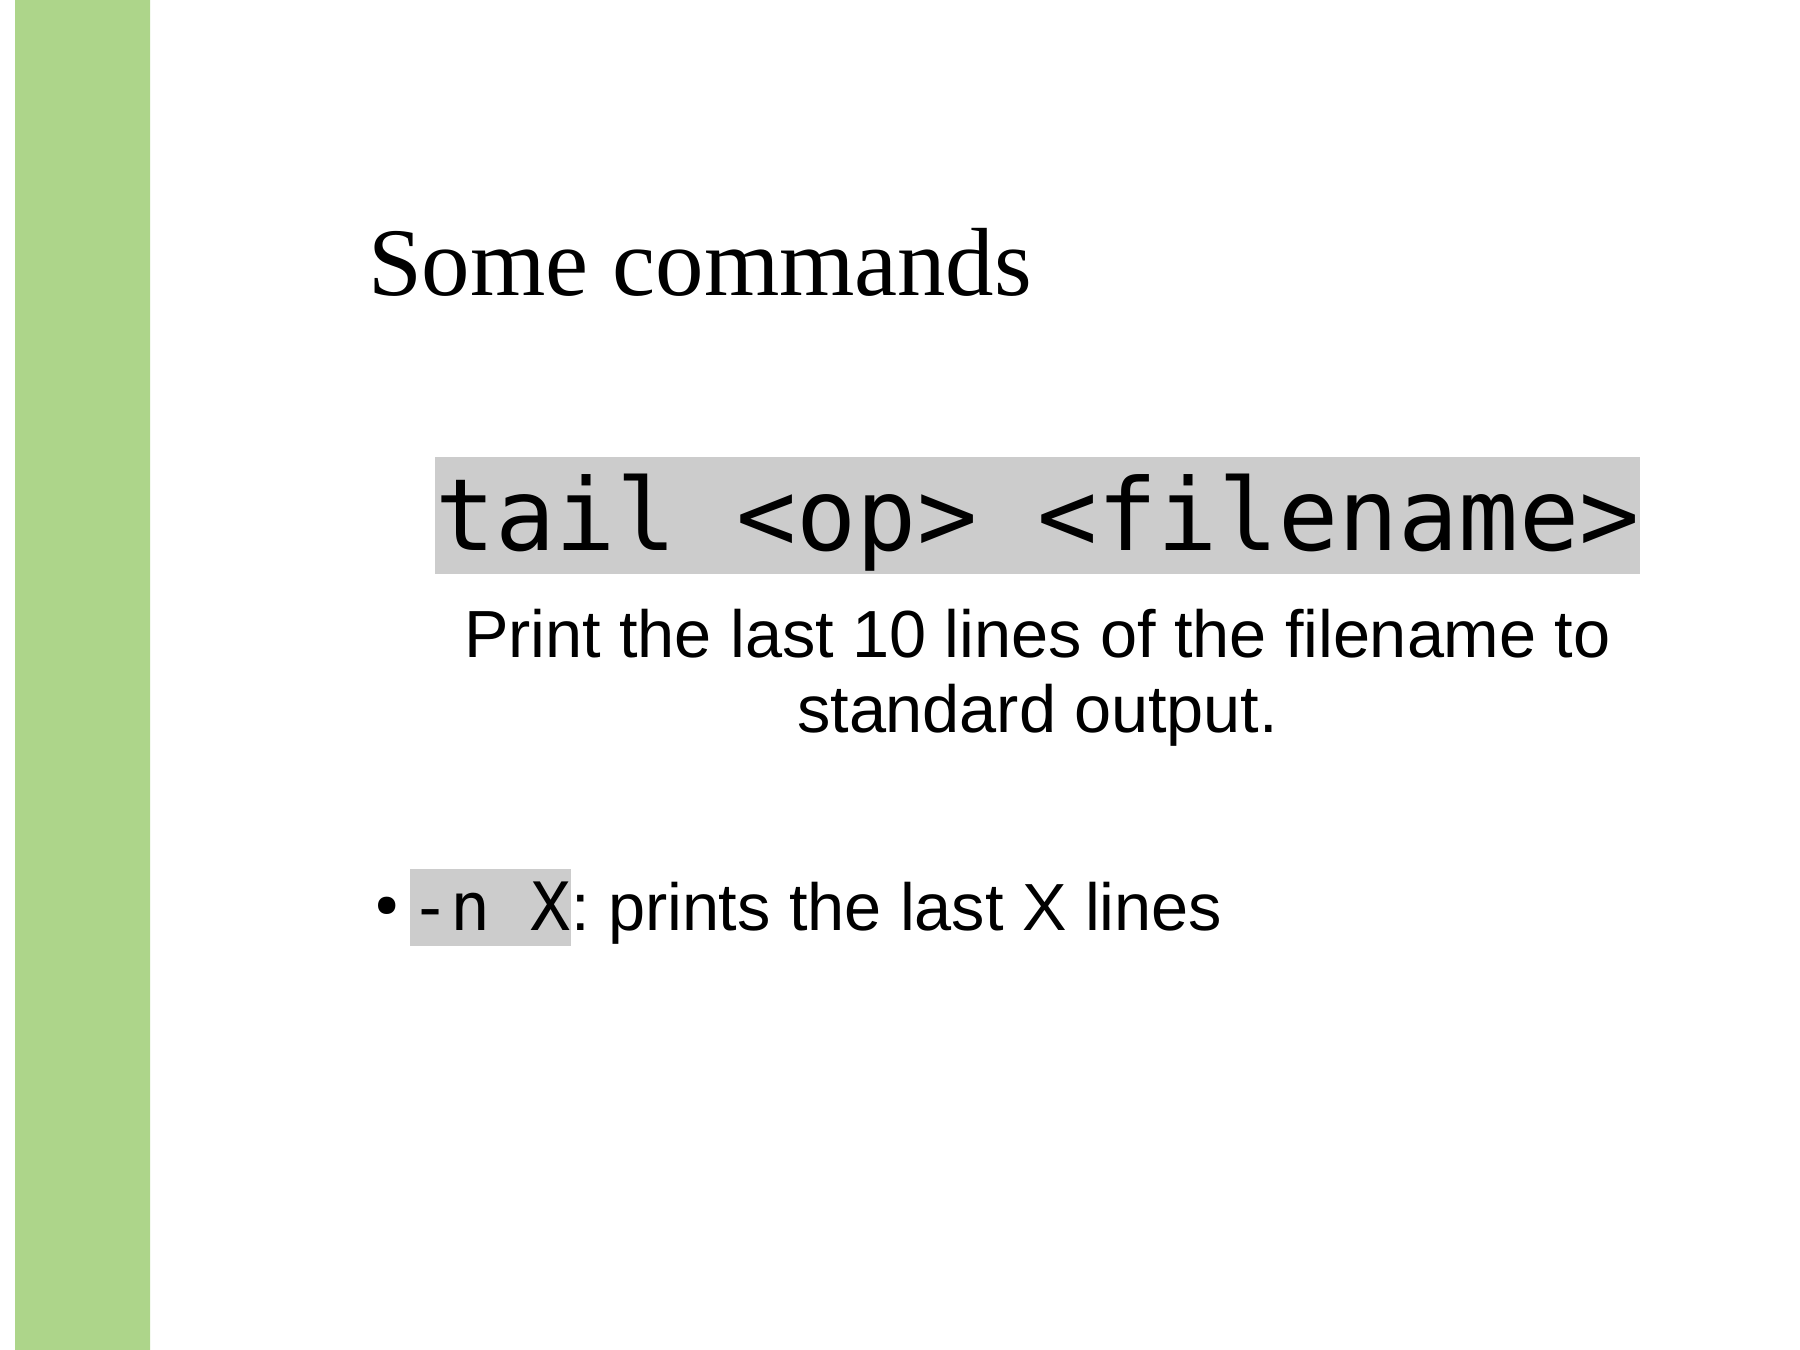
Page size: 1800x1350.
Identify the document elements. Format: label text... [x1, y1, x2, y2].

text_box tail <op> <filename> Print the last 10 lines of the filename to standard output. -n X: prints the last X lines [360, 449, 1681, 955]
subtitle Some commands [368, 101, 1531, 424]
